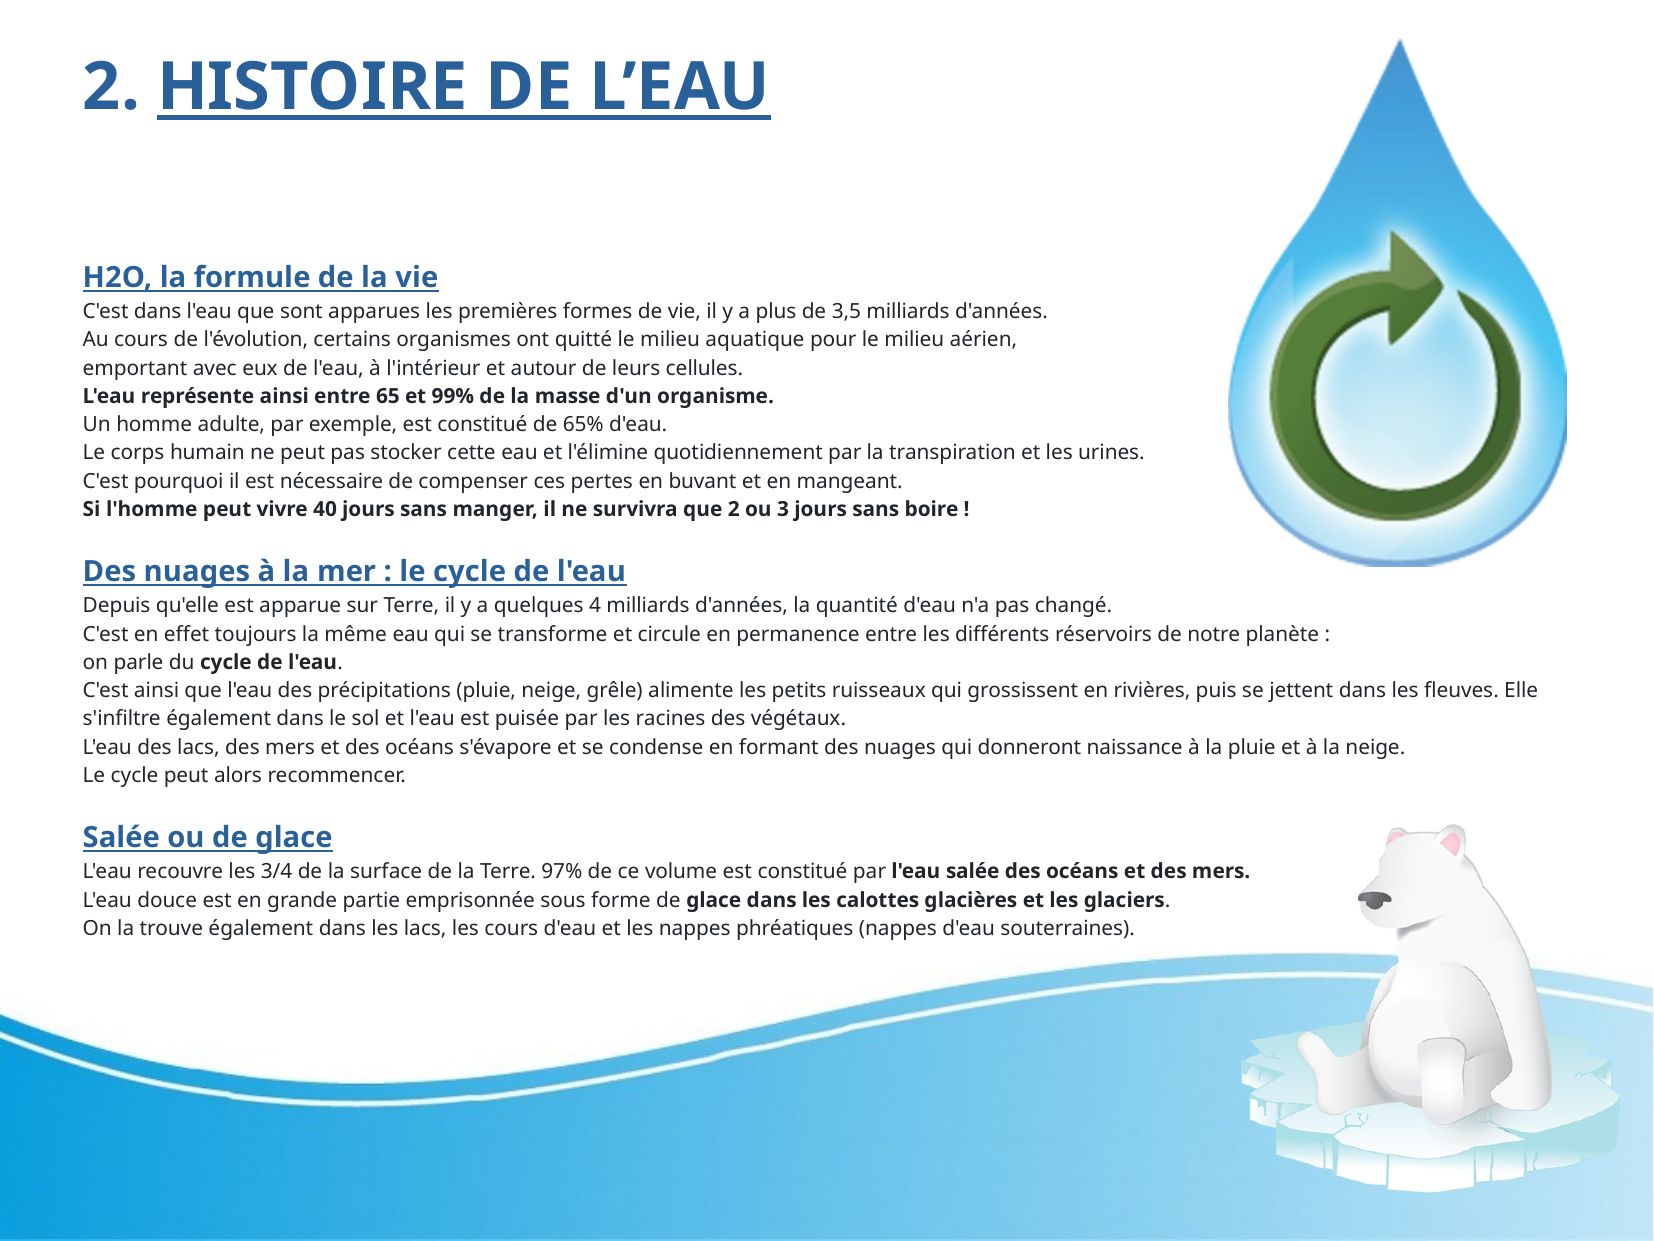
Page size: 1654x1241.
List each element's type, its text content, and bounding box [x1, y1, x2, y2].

text_box H2O, la formule de la vie C'est dans l'eau que sont apparues les premières formes de vie, il y a plus de 3,5 milliards d'années. Au cours de l'évolution, certains organismes ont quitté le milieu aquatique pour le milieu aérien, emportant avec eux de l'eau, à l'intérieur et autour de leurs cellules. L'eau représente ainsi entre 65 et 99% de la masse d'un organisme. Un homme adulte, par exemple, est constitué de 65% d'eau. Le corps humain ne peut pas stocker cette eau et l'élimine quotidiennement par la transpiration et les urines. C'est pourquoi il est nécessaire de compenser ces pertes en buvant et en mangeant. Si l'homme peut vivre 40 jours sans manger, il ne survivra que 2 ou 3 jours sans boire ! Des nuages à la mer : le cycle de l'eau Depuis qu'elle est apparue sur Terre, il y a quelques 4 milliards d'années, la quantité d'eau n'a pas changé. C'est en effet toujours la même eau qui se transforme et circule en permanence entre les différents réservoirs de notre planète : on parle du cycle de l'eau. C'est ainsi que l'eau des précipitations (pluie, neige, grêle) alimente les petits ruisseaux qui grossissent en rivières, puis se jettent dans les fleuves. Elle s'infiltre également dans le sol et l'eau est puisée par les racines des végétaux. L'eau des lacs, des mers et des océans s'évapore et se condense en formant des nuages qui donneront naissance à la pluie et à la neige. Le cycle peut alors recommencer. Salée ou de glace L'eau recouvre les 3/4 de la surface de la Terre. 97% de ce volume est constitué par l'eau salée des océans et des mers. L'eau douce est en grande partie emprisonnée sous forme de glace dans les calottes glacières et les glaciers. On la trouve également dans les lacs, les cours d'eau et les nappes phréatiques (nappes d'eau souterraines). [82, 160, 1571, 1038]
picture [0, 820, 1654, 1241]
title 2. HISTOIRE DE L’EAU [82, 25, 1571, 142]
picture [1228, 38, 1567, 567]
